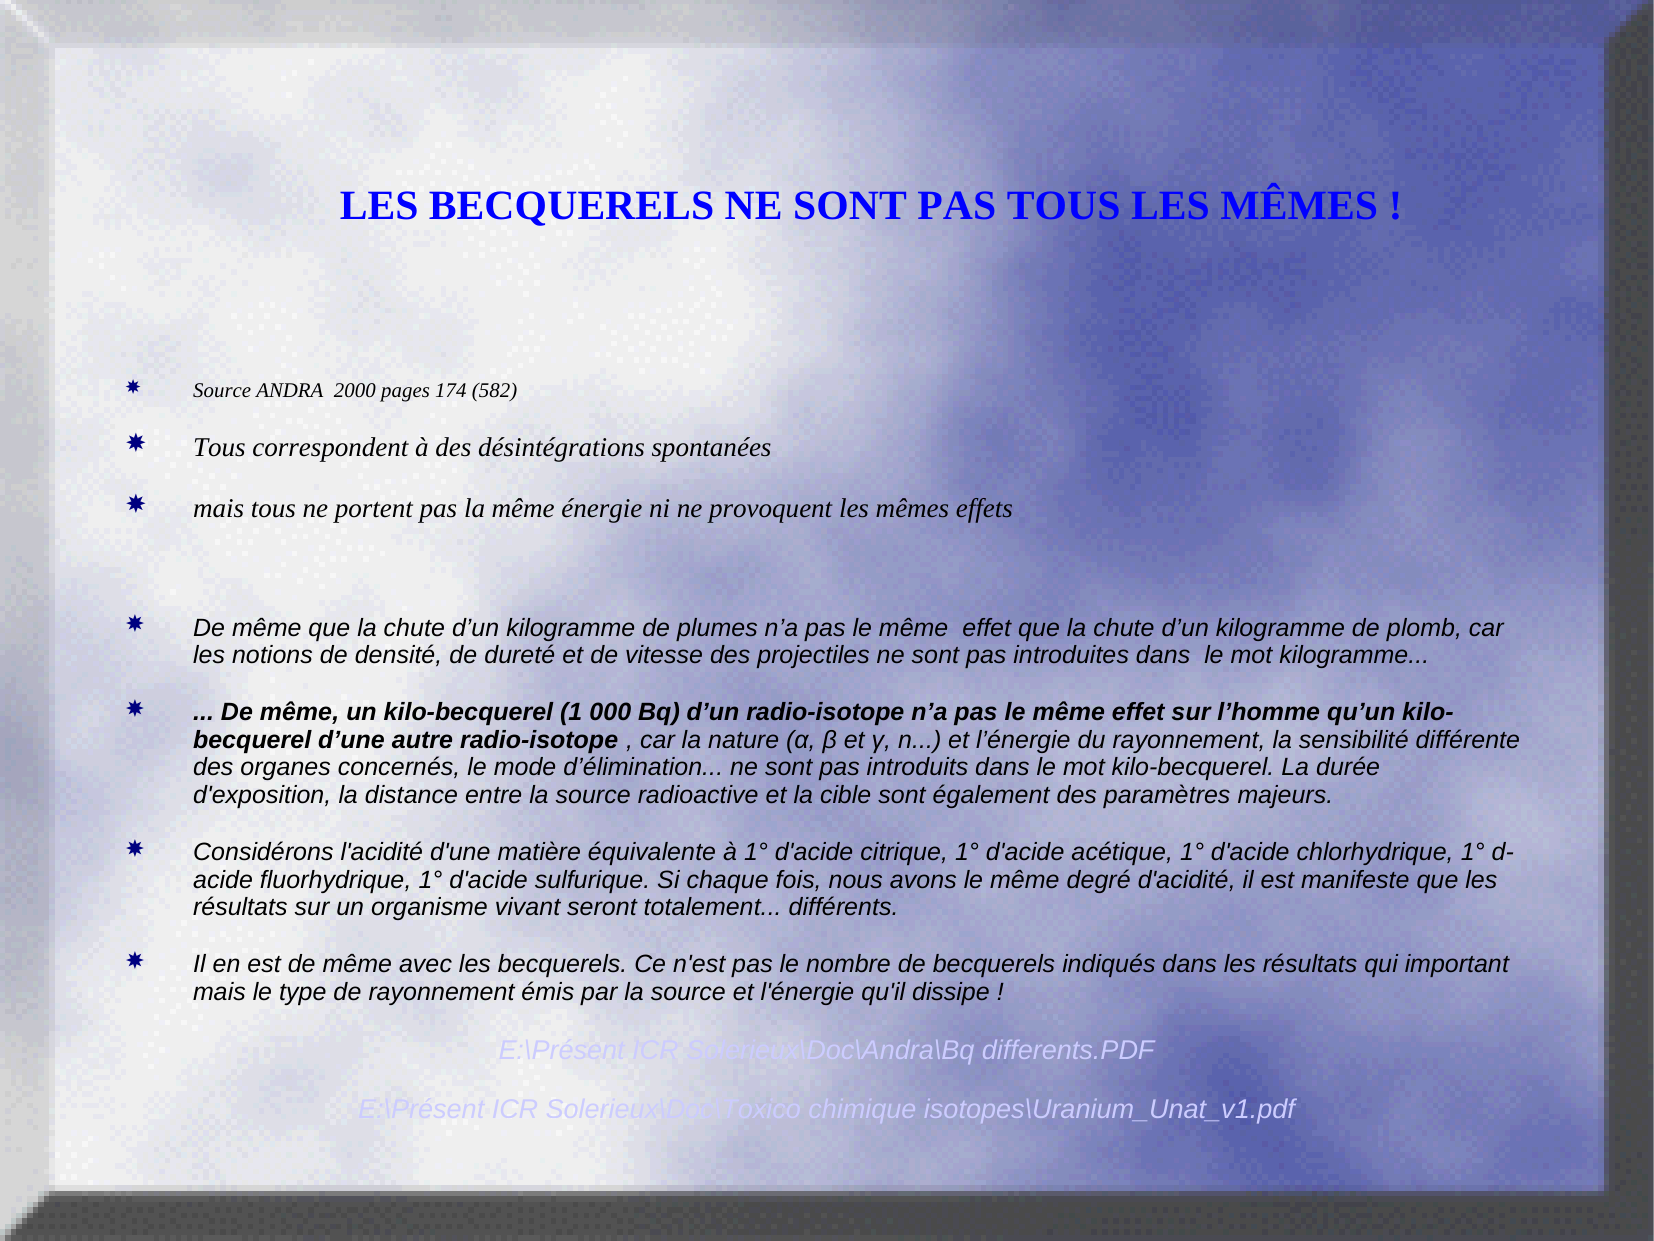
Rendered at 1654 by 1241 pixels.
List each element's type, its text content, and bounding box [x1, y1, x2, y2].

list Source ANDRA 2000 pages 174 (582) Tous correspondent à des désintégrations spontanées mais tous ne portent pas la même énergie ni ne provoquent les mêmes effets De même que la chute d’un kilogramme de plumes n’a pas le même effet que la chute d’un kilogramme de plomb, car les notions de densité, de dureté et de vitesse des projectiles ne sont pas introduites dans le mot kilogramme... ... De même, un kilo-becquerel (1 000 Bq) d’un radio-isotope n’a pas le même effet sur l’homme qu’un kilo-becquerel d’une autre radio-isotope , car la nature (α, β et γ, n...) et l’énergie du rayonnement, la sensibilité différente des organes concernés, le mode d’élimination... ne sont pas introduits dans le mot kilo-becquerel. La durée d'exposition, la distance entre la source radioactive et la cible sont également des paramètres majeurs. Considérons l'acidité d'une matière équivalente à 1° d'acide citrique, 1° d'acide acétique, 1° d'acide chlorhydrique, 1° d-acide fluorhydrique, 1° d'acide sulfurique. Si chaque fois, nous avons le même degré d'acidité, il est manifeste que les résultats sur un organisme vivant seront totalement... différents. Il en est de même avec les becquerels. Ce n'est pas le nombre de becquerels indiqués dans les résultats qui important mais le type de rayonnement émis par la source et l'énergie qu'il dissipe ! E:\Présent ICR Solerieux\Doc\Andra\Bq differents.PDF E:\Présent ICR Solerieux\Doc\Toxico chimique isotopes\Uranium_Unat_v1.pdf [118, 318, 1529, 1210]
title LES BECQUERELS NE SONT PAS TOUS LES MÊMES ! [201, 105, 1542, 306]
picture [0, 0, 1654, 1241]
